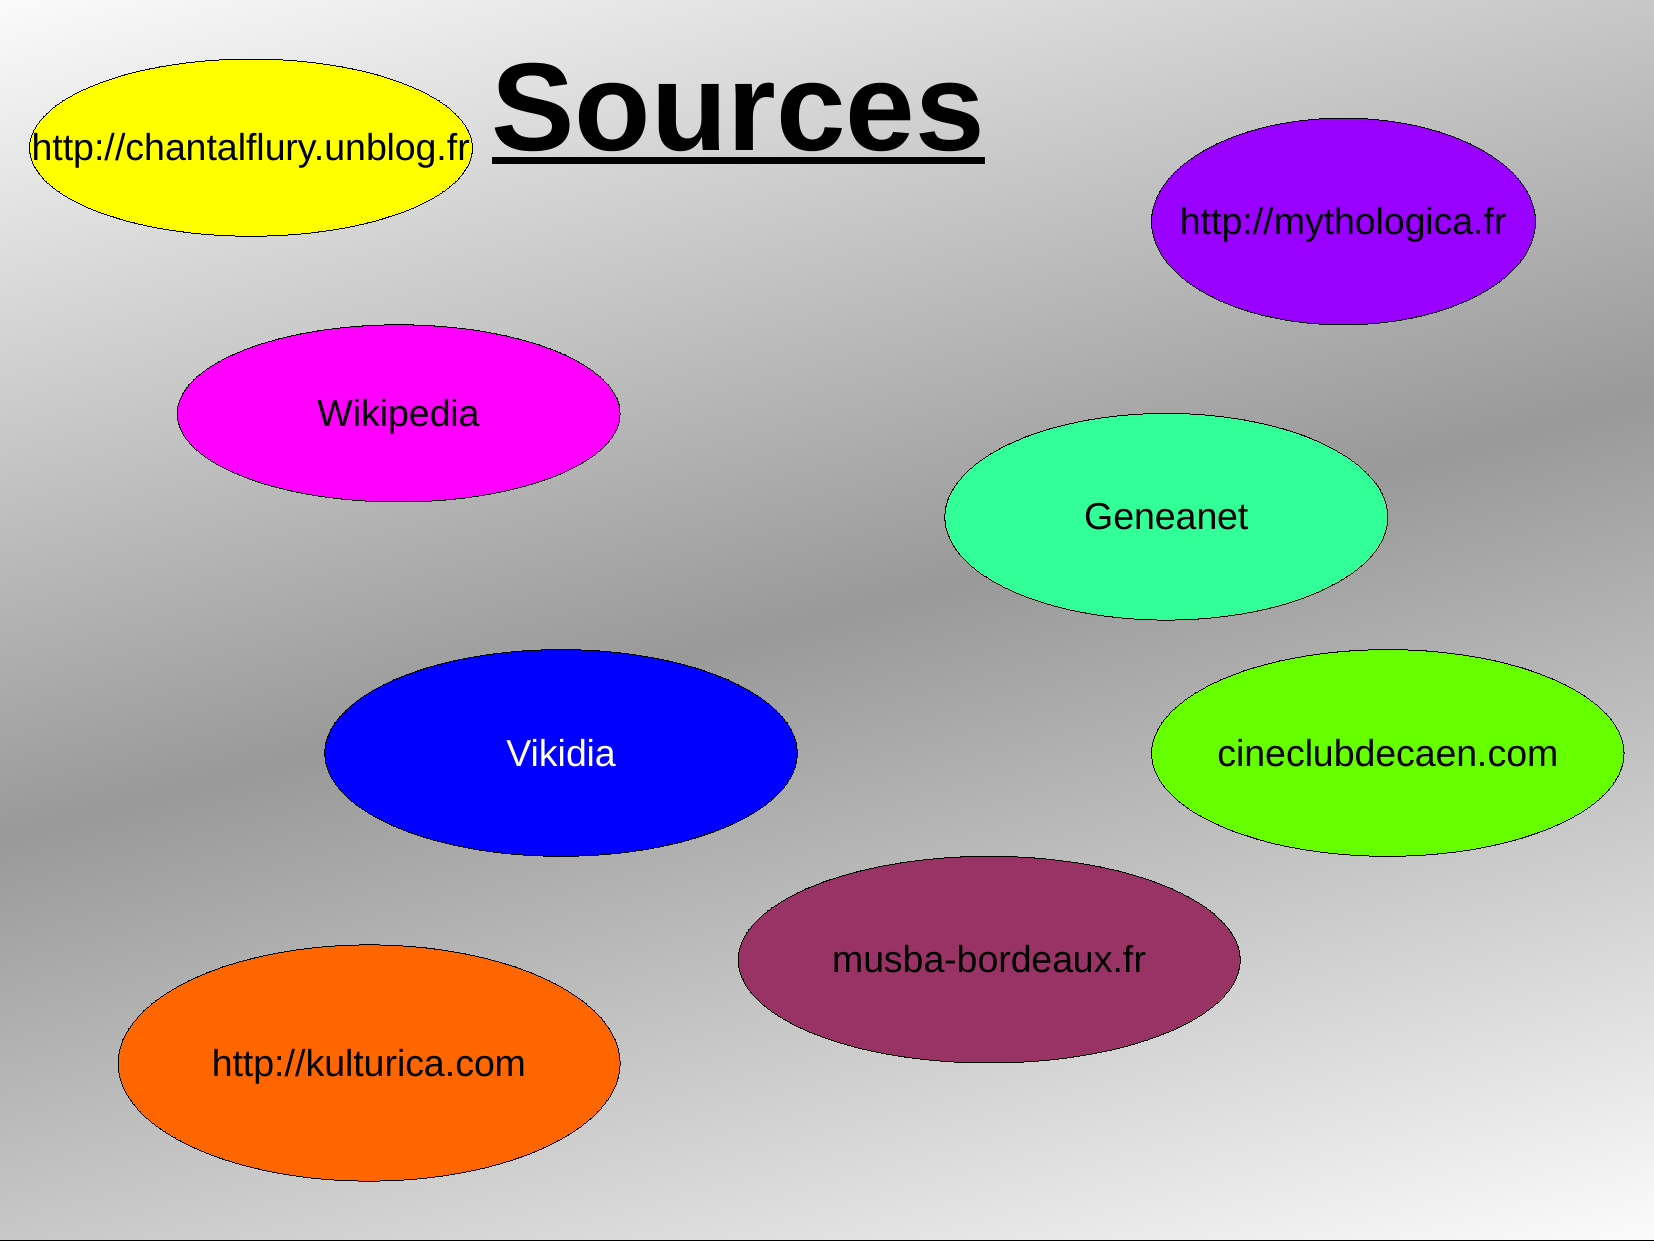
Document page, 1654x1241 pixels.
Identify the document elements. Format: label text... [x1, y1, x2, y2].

text_box Wikipedia [177, 324, 621, 502]
text_box Vikidia [324, 649, 798, 857]
text_box musba-bordeaux.fr [738, 856, 1241, 1063]
text_box http://mythologica.fr [1151, 118, 1536, 325]
text_box http://kulturica.com [118, 944, 621, 1182]
text_box Geneanet [944, 413, 1388, 621]
text_box Sources [295, 29, 1182, 185]
text_box [0, 0, 1654, 1241]
text_box http://chantalflury.unblog.fr [29, 59, 473, 237]
text_box cineclubdecaen.com [1151, 649, 1625, 857]
